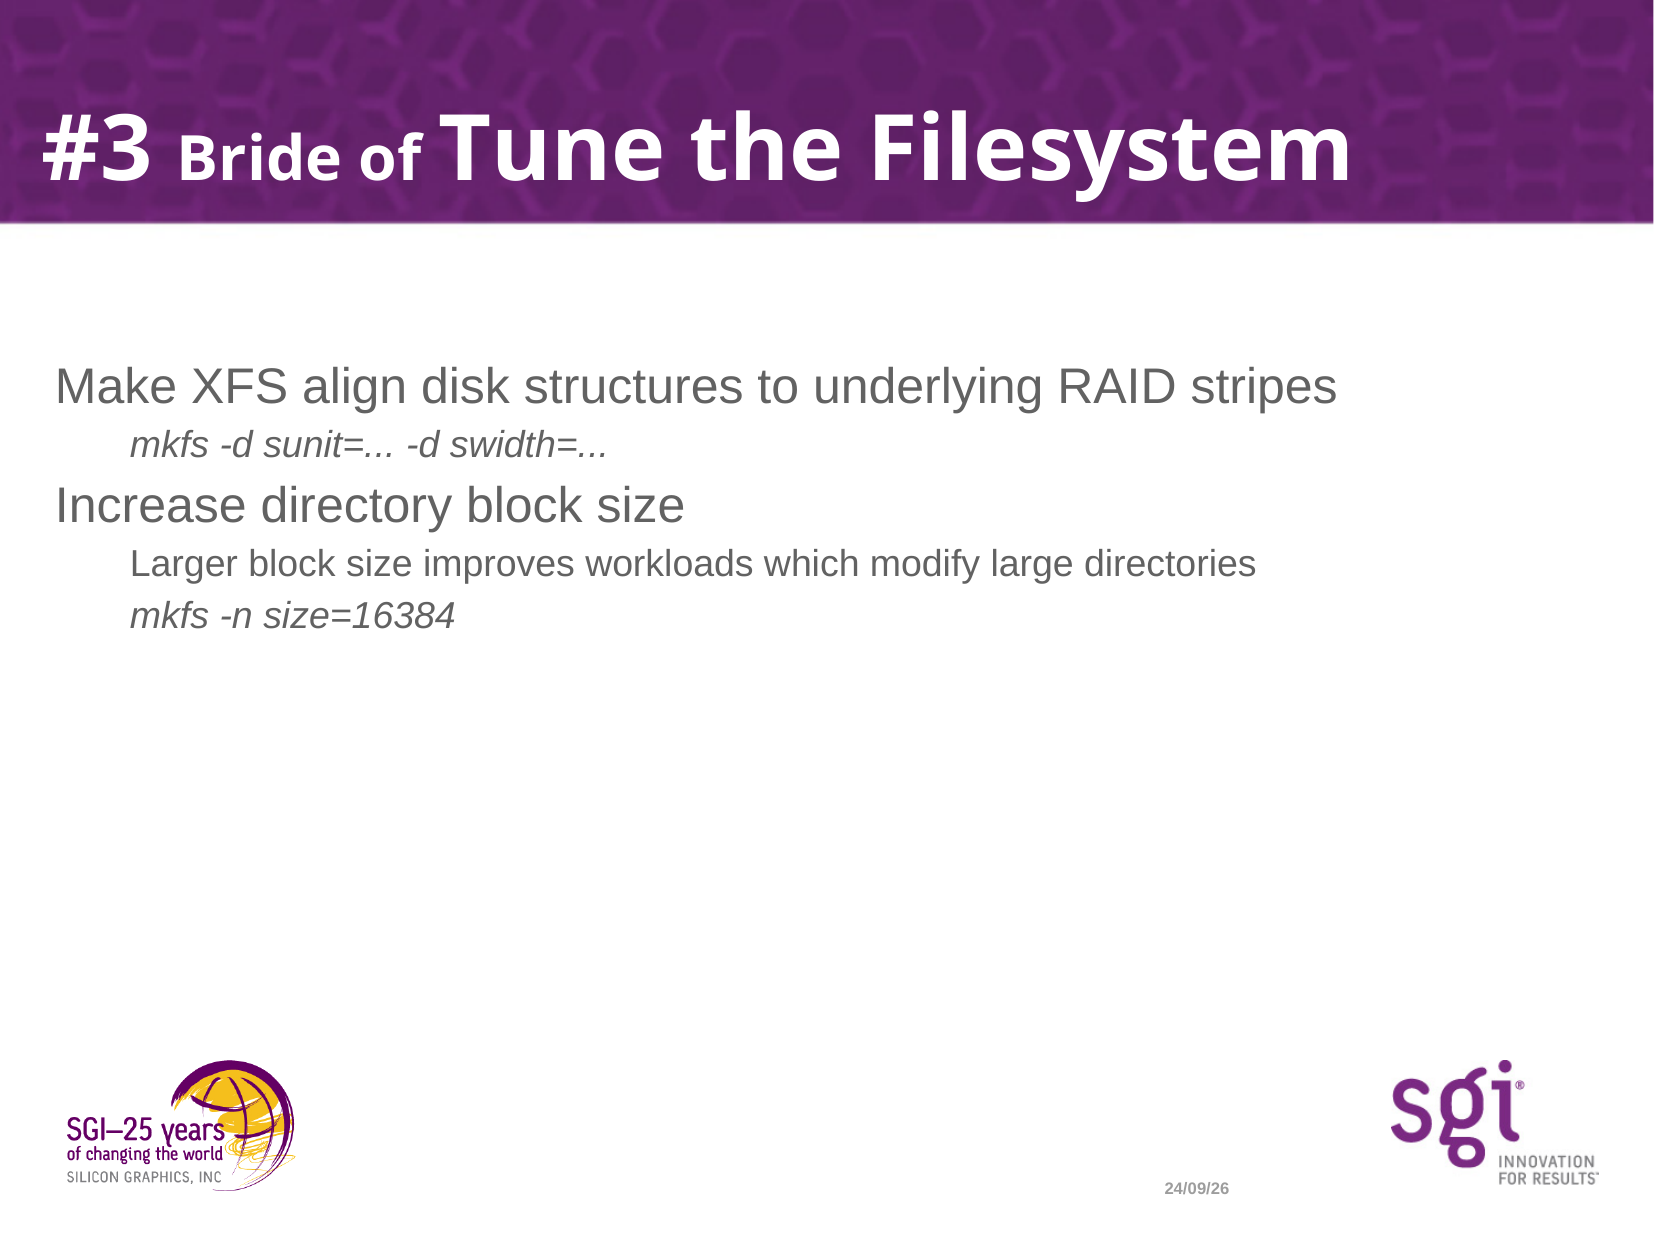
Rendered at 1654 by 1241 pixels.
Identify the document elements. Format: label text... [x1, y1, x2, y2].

title #3 Bride of Tune the Filesystem [41, 48, 1447, 241]
picture [0, 0, 1654, 1194]
list Make XFS align disk structures to underlying RAID stripes mkfs -d sunit=... -d swidth=... Increase directory block size Larger block size improves workloads which modify large directories mkfs -n size=16384 [55, 358, 1461, 937]
